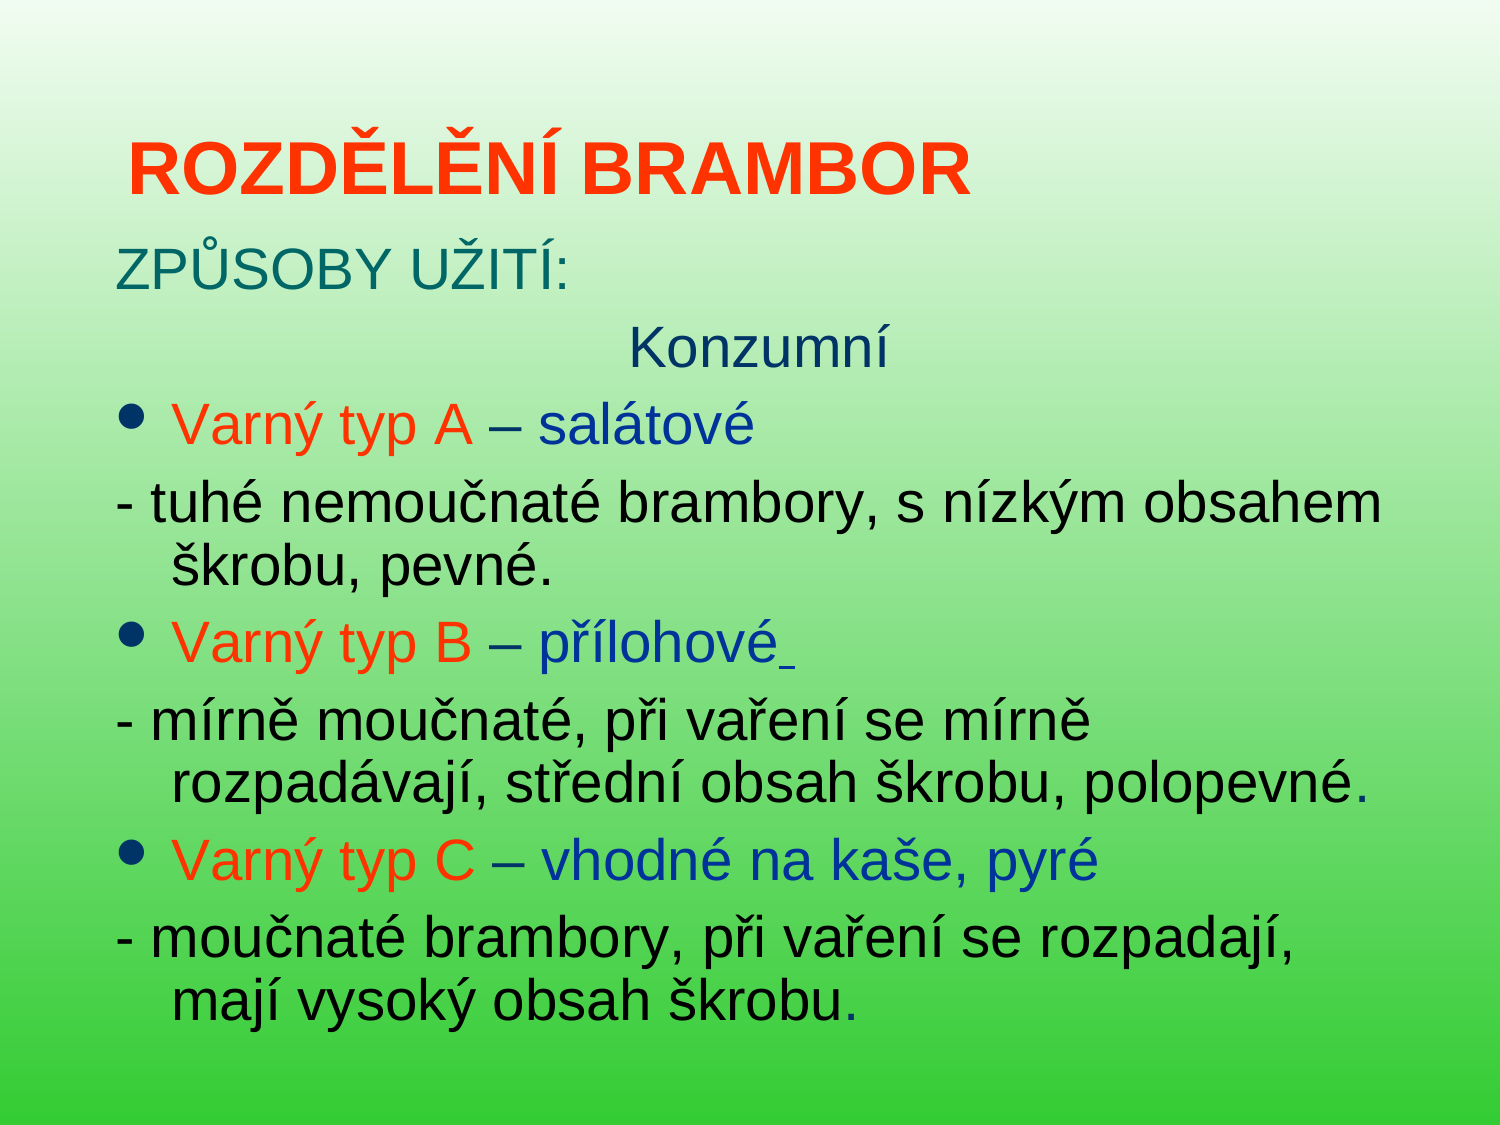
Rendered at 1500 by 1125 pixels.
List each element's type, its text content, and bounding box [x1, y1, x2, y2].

list ZPŮSOBY UŽITÍ: Konzumní Varný typ A – salátové - tuhé nemoučnaté brambory, s nízkým obsahem škrobu, pevné. Varný typ B – přílohové - mírně moučnaté, při vaření se mírně rozpadávají, střední obsah škrobu, polopevné. Varný typ C – vhodné na kaše, pyré - moučnaté brambory, při vaření se rozpadají, mají vysoký obsah škrobu. [100, 231, 1436, 1119]
title ROZDĚLĚNÍ BRAMBOR [112, 54, 1389, 219]
